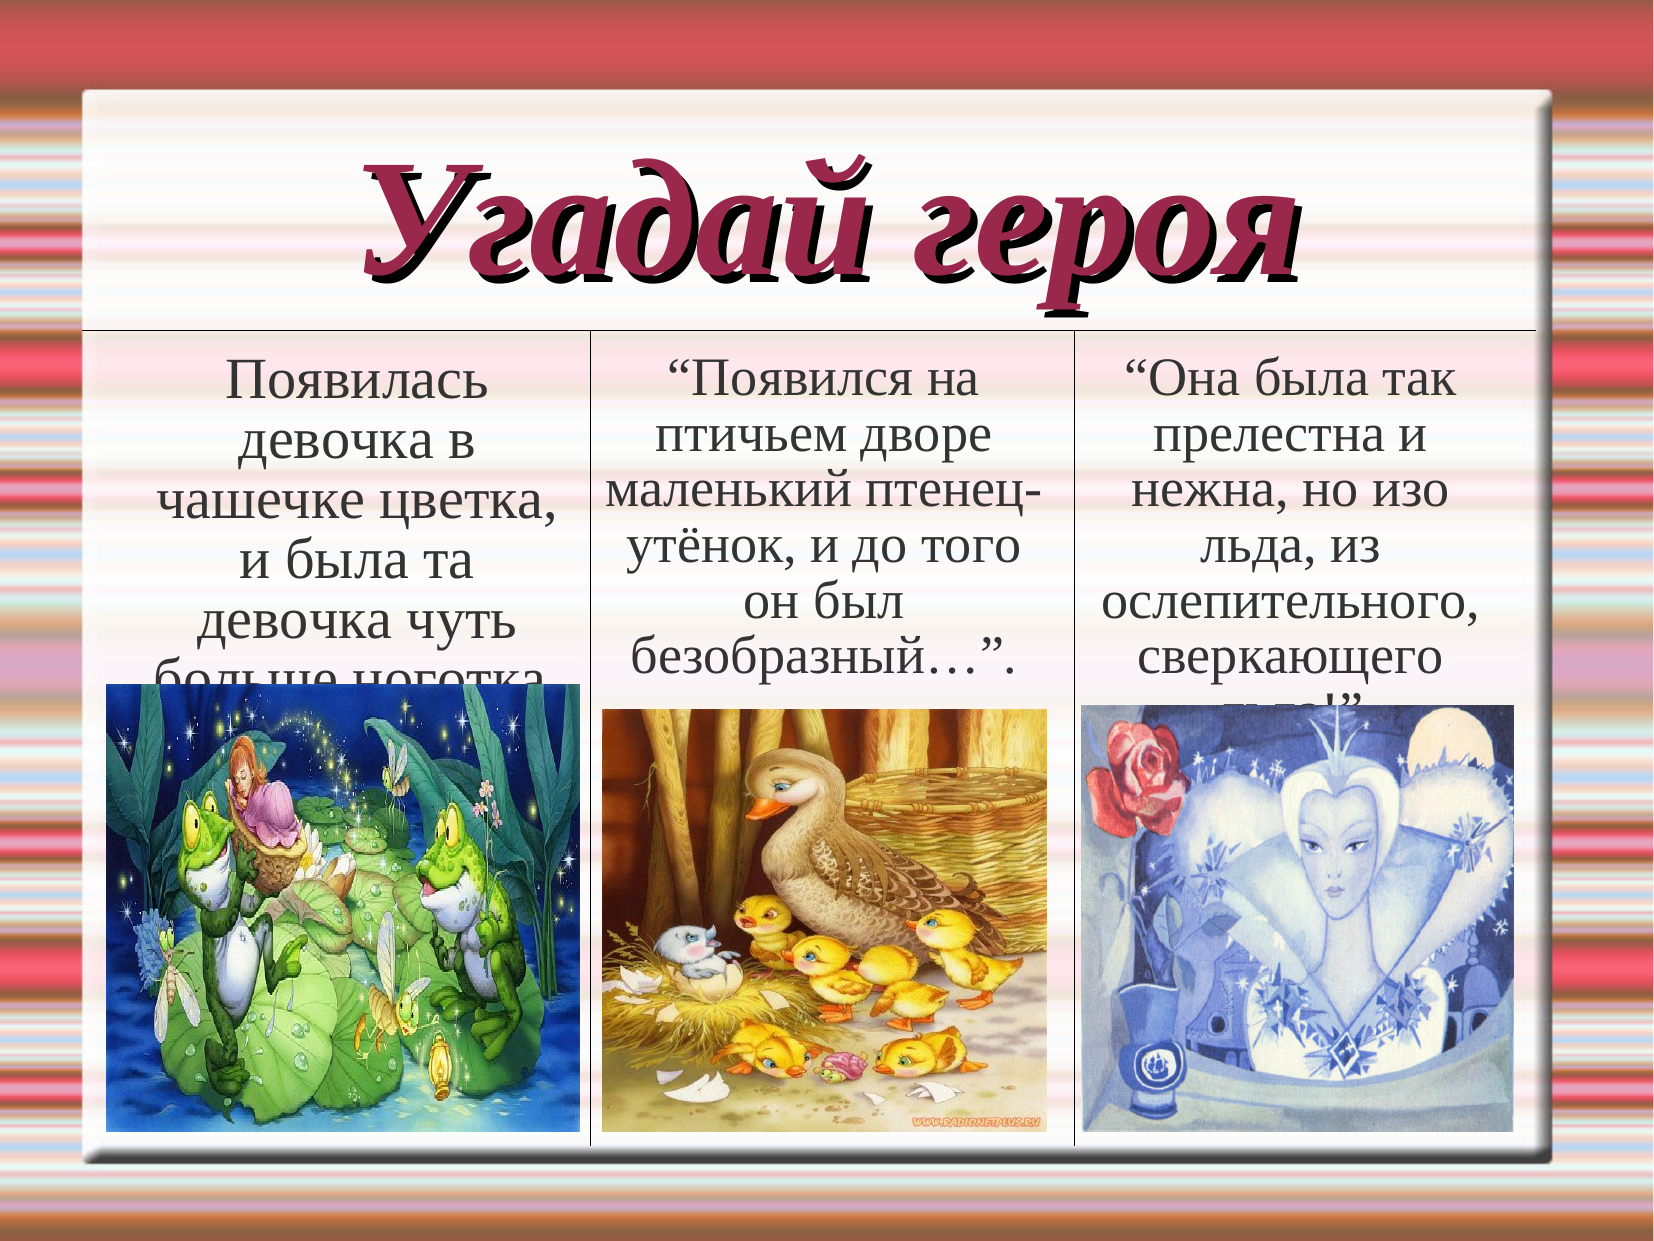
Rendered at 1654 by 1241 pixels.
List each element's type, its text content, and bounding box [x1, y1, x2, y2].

list Появилась девочка в чашечке цветка, и была та девочка чуть больше ноготка. [134, 350, 580, 684]
list “Она была так прелестна и нежна, но изо льда, из ослепительного, сверкающего льда!” [1075, 350, 1514, 697]
picture [0, 0, 1654, 1241]
title Угадай героя [121, 114, 1534, 322]
list “Она была так прелестна и нежна, но изо льда, из ослепительного, сверкающего льда!” [1068, 350, 1074, 697]
list “Появился на птичьем дворе маленький птенец-утёнок, и до того он был безобразный…”. [601, 350, 1047, 697]
